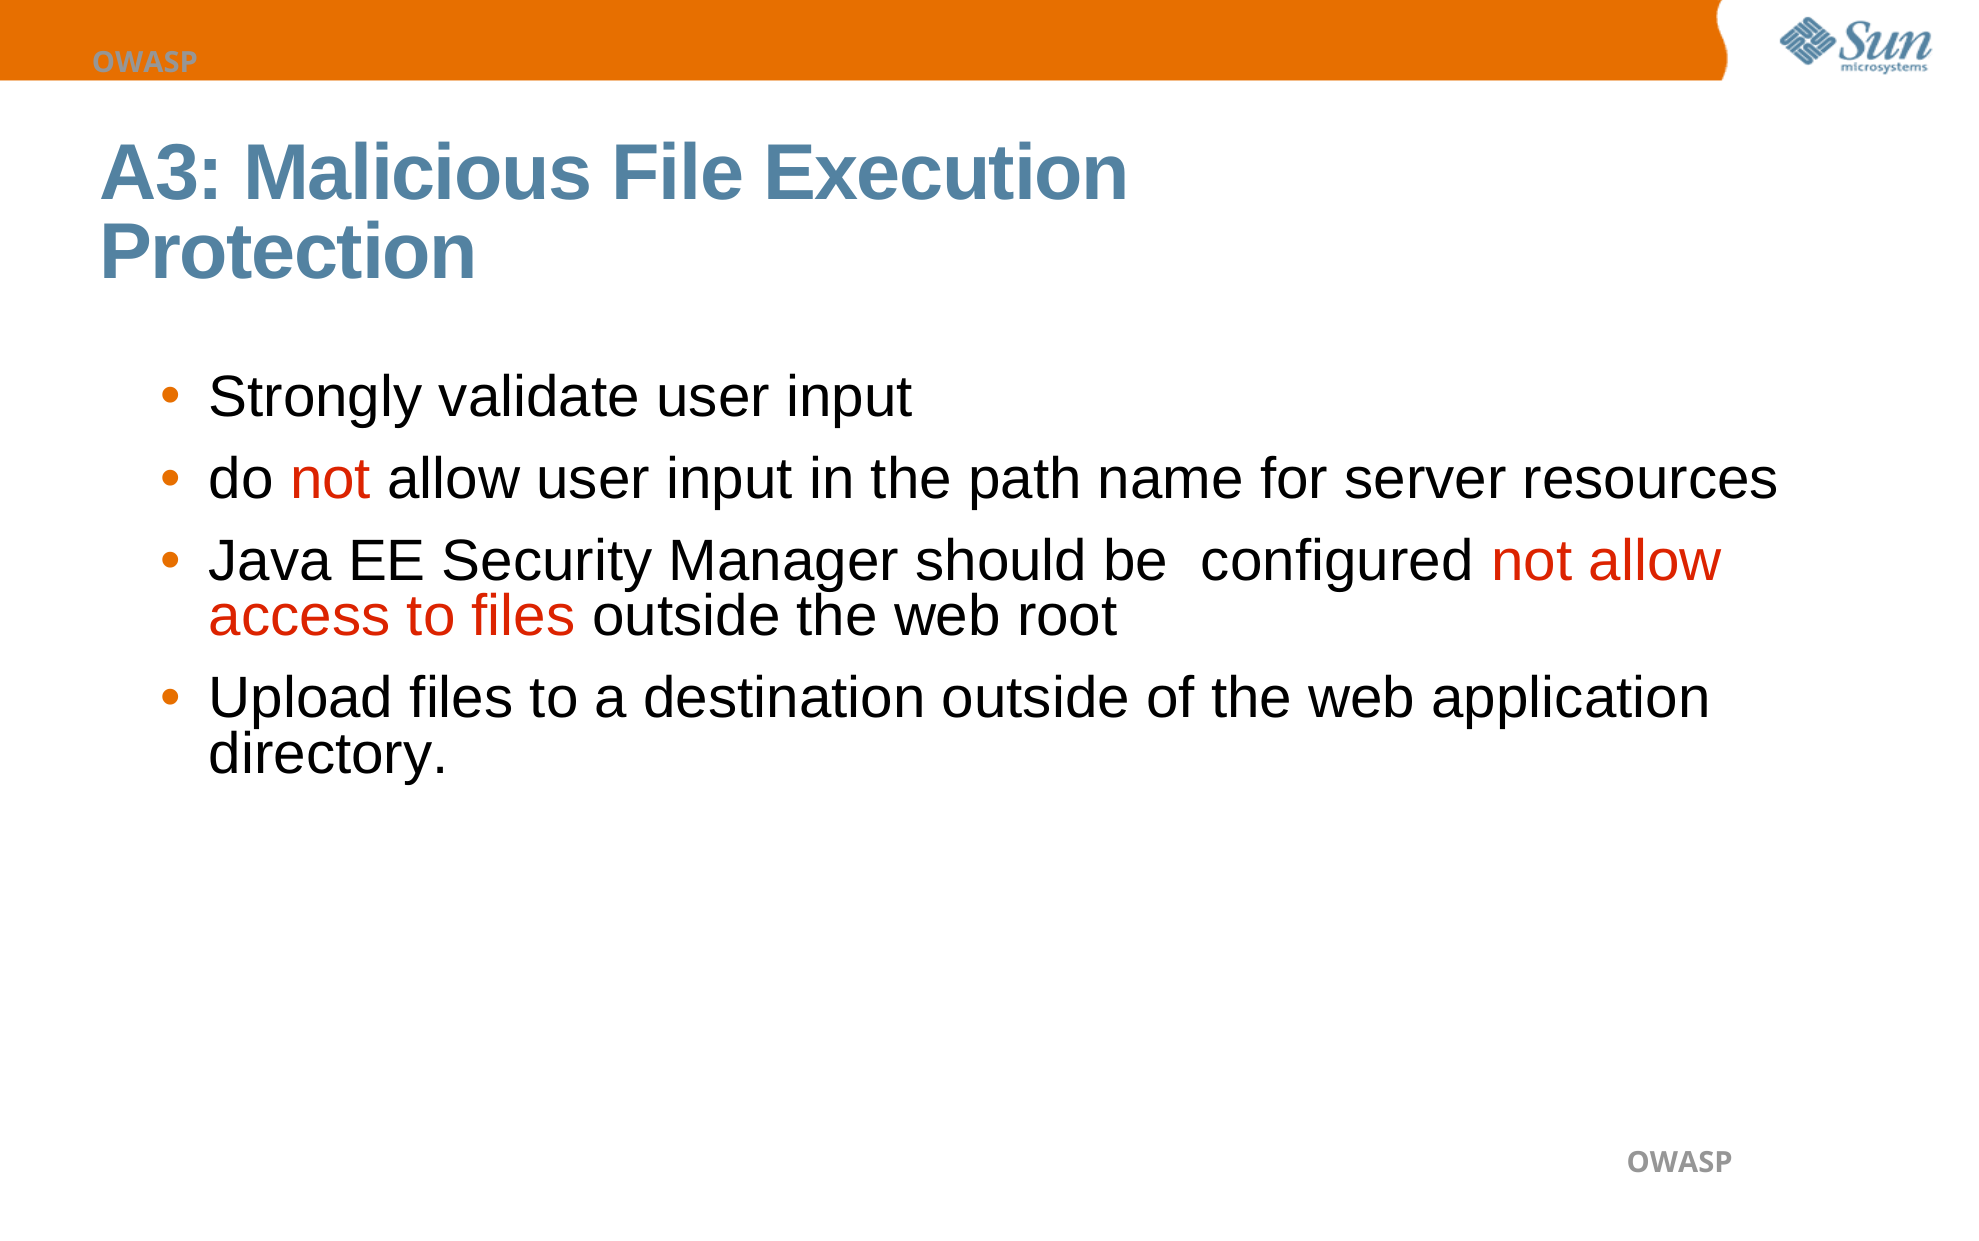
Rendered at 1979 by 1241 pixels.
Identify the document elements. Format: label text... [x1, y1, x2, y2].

picture [0, 0, 1979, 83]
title A3: Malicious File Execution Protection [99, 135, 1896, 321]
list Strongly validate user input do not allow user input in the path name for server resources Java EE Security Manager should be configured not allow access to files outside the web root Upload files to a destination outside of the web application directory. [141, 371, 1880, 983]
